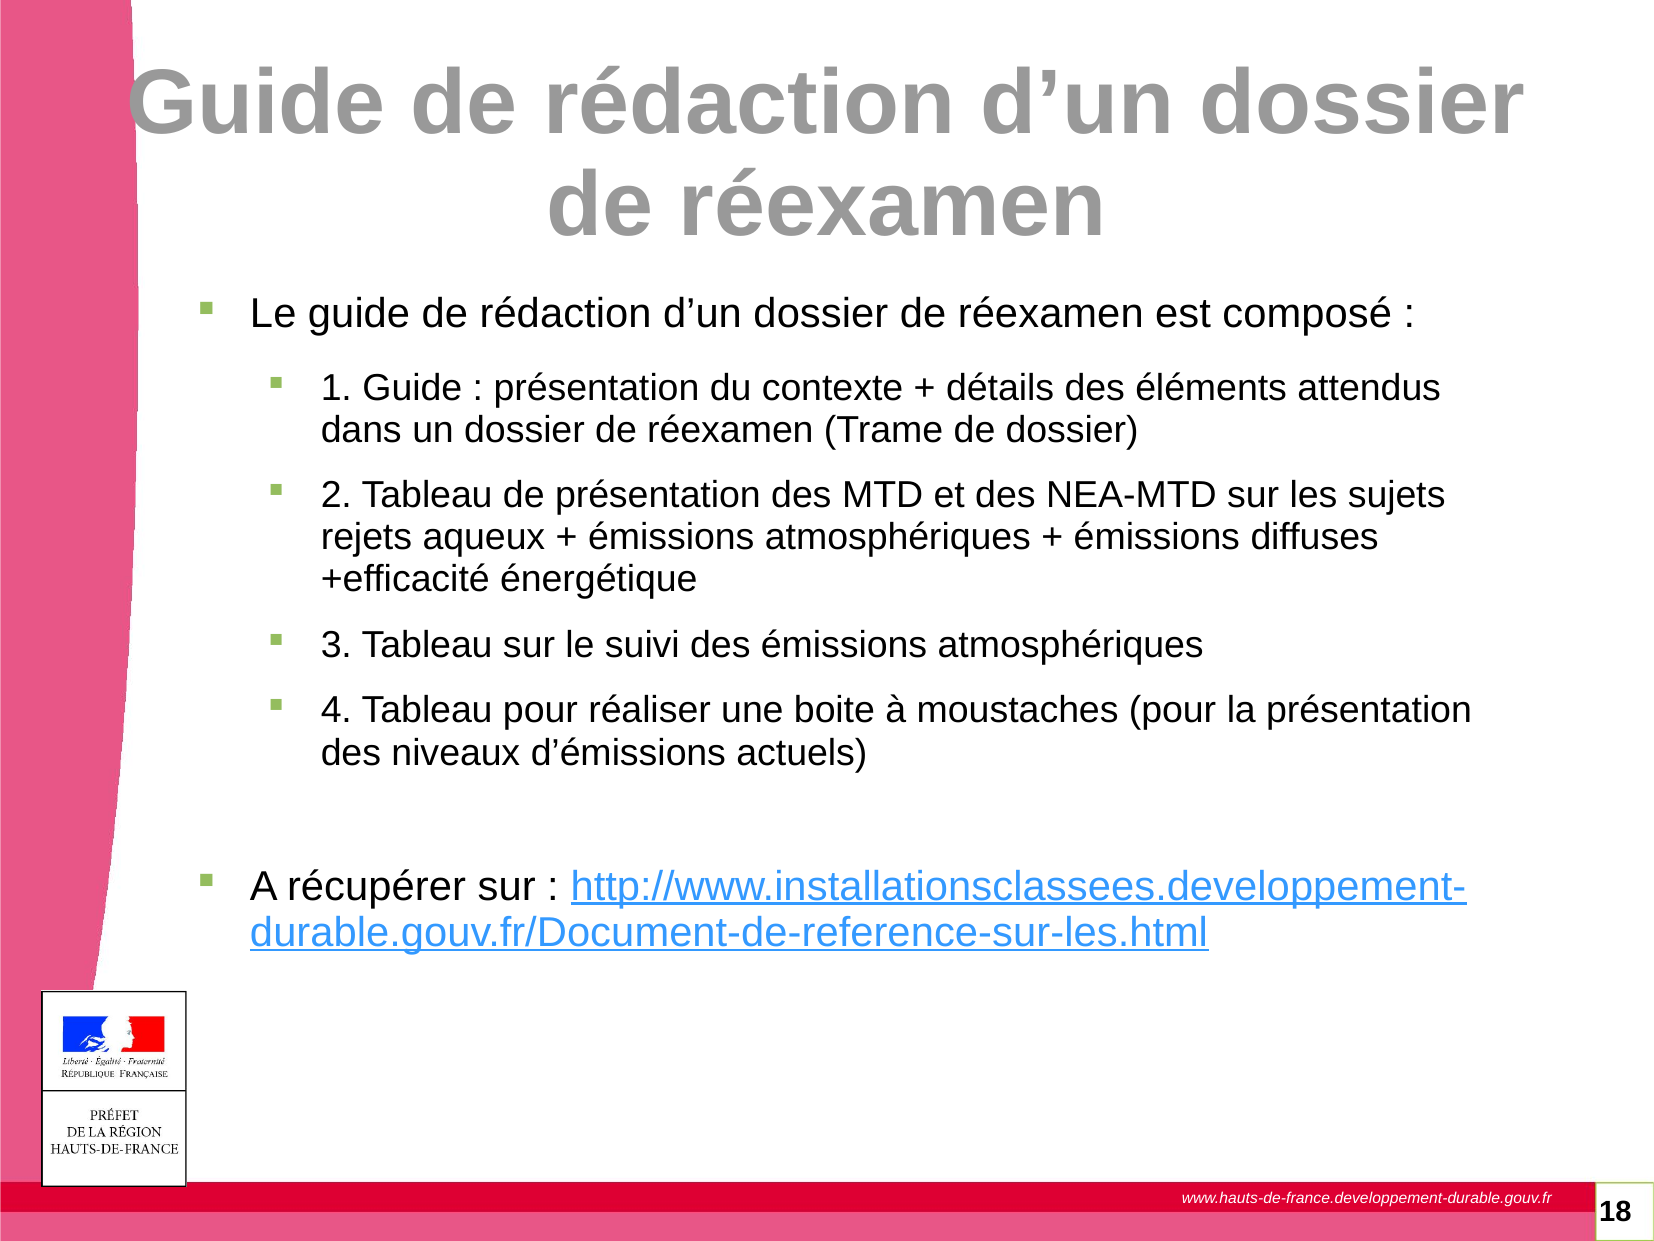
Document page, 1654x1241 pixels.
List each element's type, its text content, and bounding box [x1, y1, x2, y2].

picture [0, 0, 1654, 1241]
title Guide de rédaction d’un dossier de réexamen [82, 49, 1571, 257]
list Le guide de rédaction d’un dossier de réexamen est composé : 1. Guide : présentation du contexte + détails des éléments attendus dans un dossier de réexamen (Trame de dossier) 2. Tableau de présentation des MTD et des NEA-MTD sur les sujets rejets aqueux + émissions atmosphériques + émissions diffuses +efficacité énergétique 3. Tableau sur le suivi des émissions atmosphériques 4. Tableau pour réaliser une boite à moustaches (pour la présentation des niveaux d’émissions actuels) A récupérer sur : http://www.installationsclassees.developpement-durable.gouv.fr/Document-de-reference-sur-les.html [179, 290, 1509, 1010]
